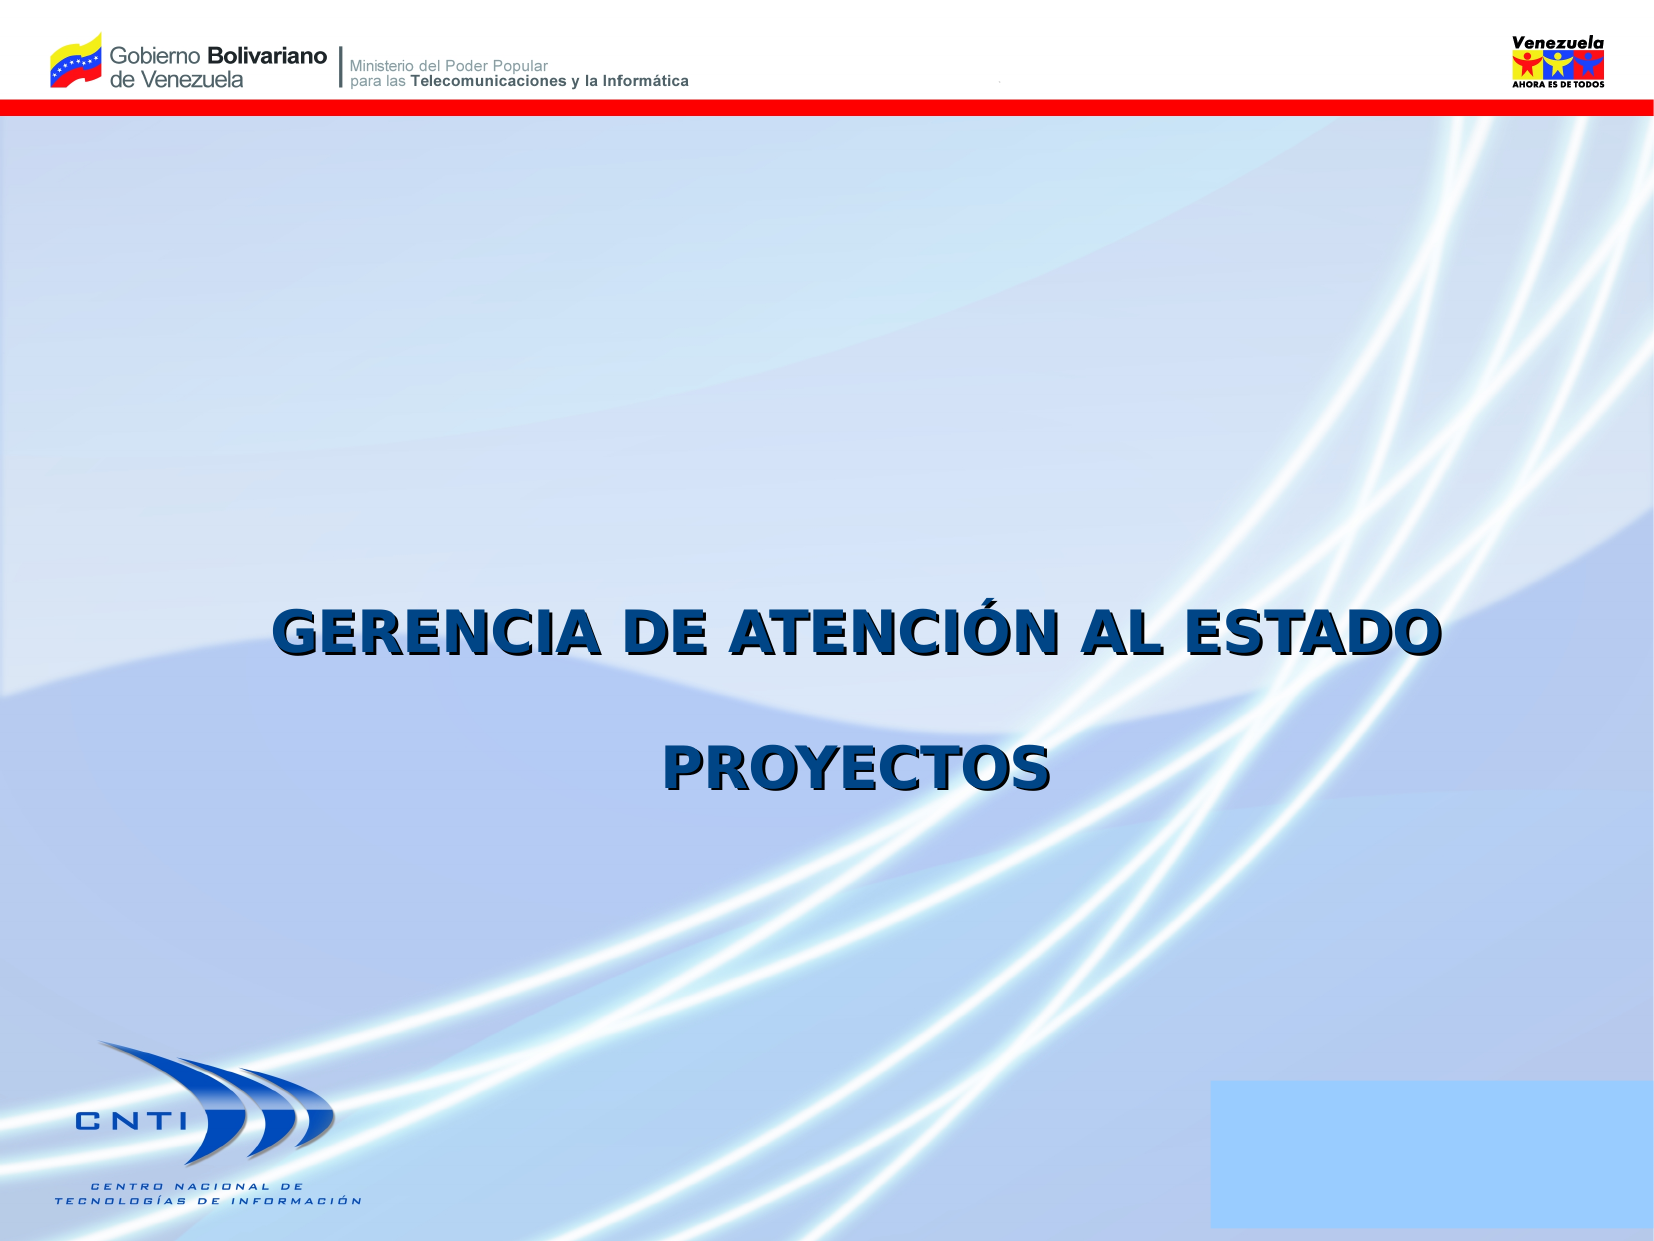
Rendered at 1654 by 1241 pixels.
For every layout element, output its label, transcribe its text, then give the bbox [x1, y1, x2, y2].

picture [0, 0, 1654, 1241]
subtitle GERENCIA DE ATENCIÓN AL ESTADO PROYECTOS [177, 356, 1500, 1161]
